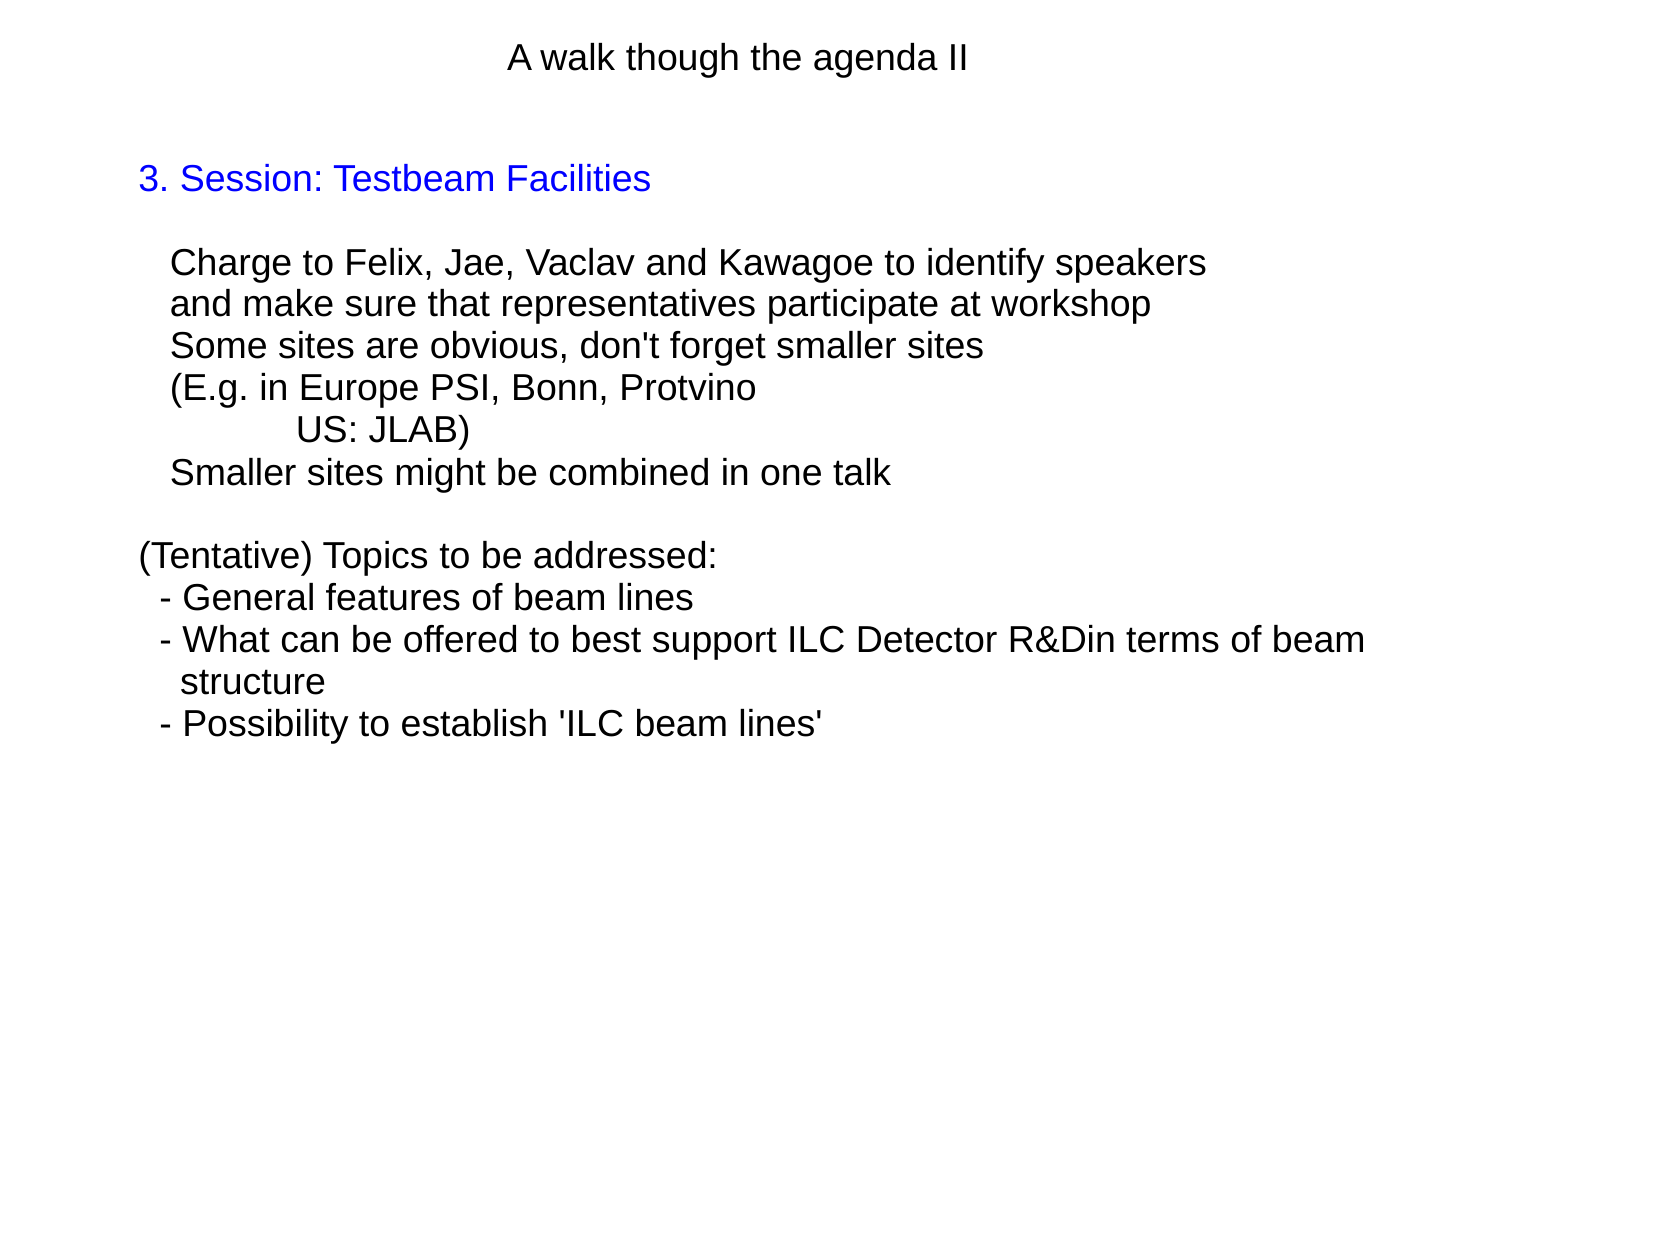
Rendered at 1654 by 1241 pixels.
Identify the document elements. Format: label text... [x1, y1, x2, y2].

text_box A walk though the agenda II [492, 29, 985, 87]
text_box 3. Session: Testbeam Facilities Charge to Felix, Jae, Vaclav and Kawagoe to identify speakers and make sure that representatives participate at workshop Some sites are obvious, don't forget smaller sites (E.g. in Europe PSI, Bonn, Protvino US: JLAB) Smaller sites might be combined in one talk (Tentative) Topics to be addressed: - General features of beam lines - What can be offered to best support ILC Detector R&Din terms of beam structure - Possibility to establish 'ILC beam lines' [123, 149, 1384, 921]
